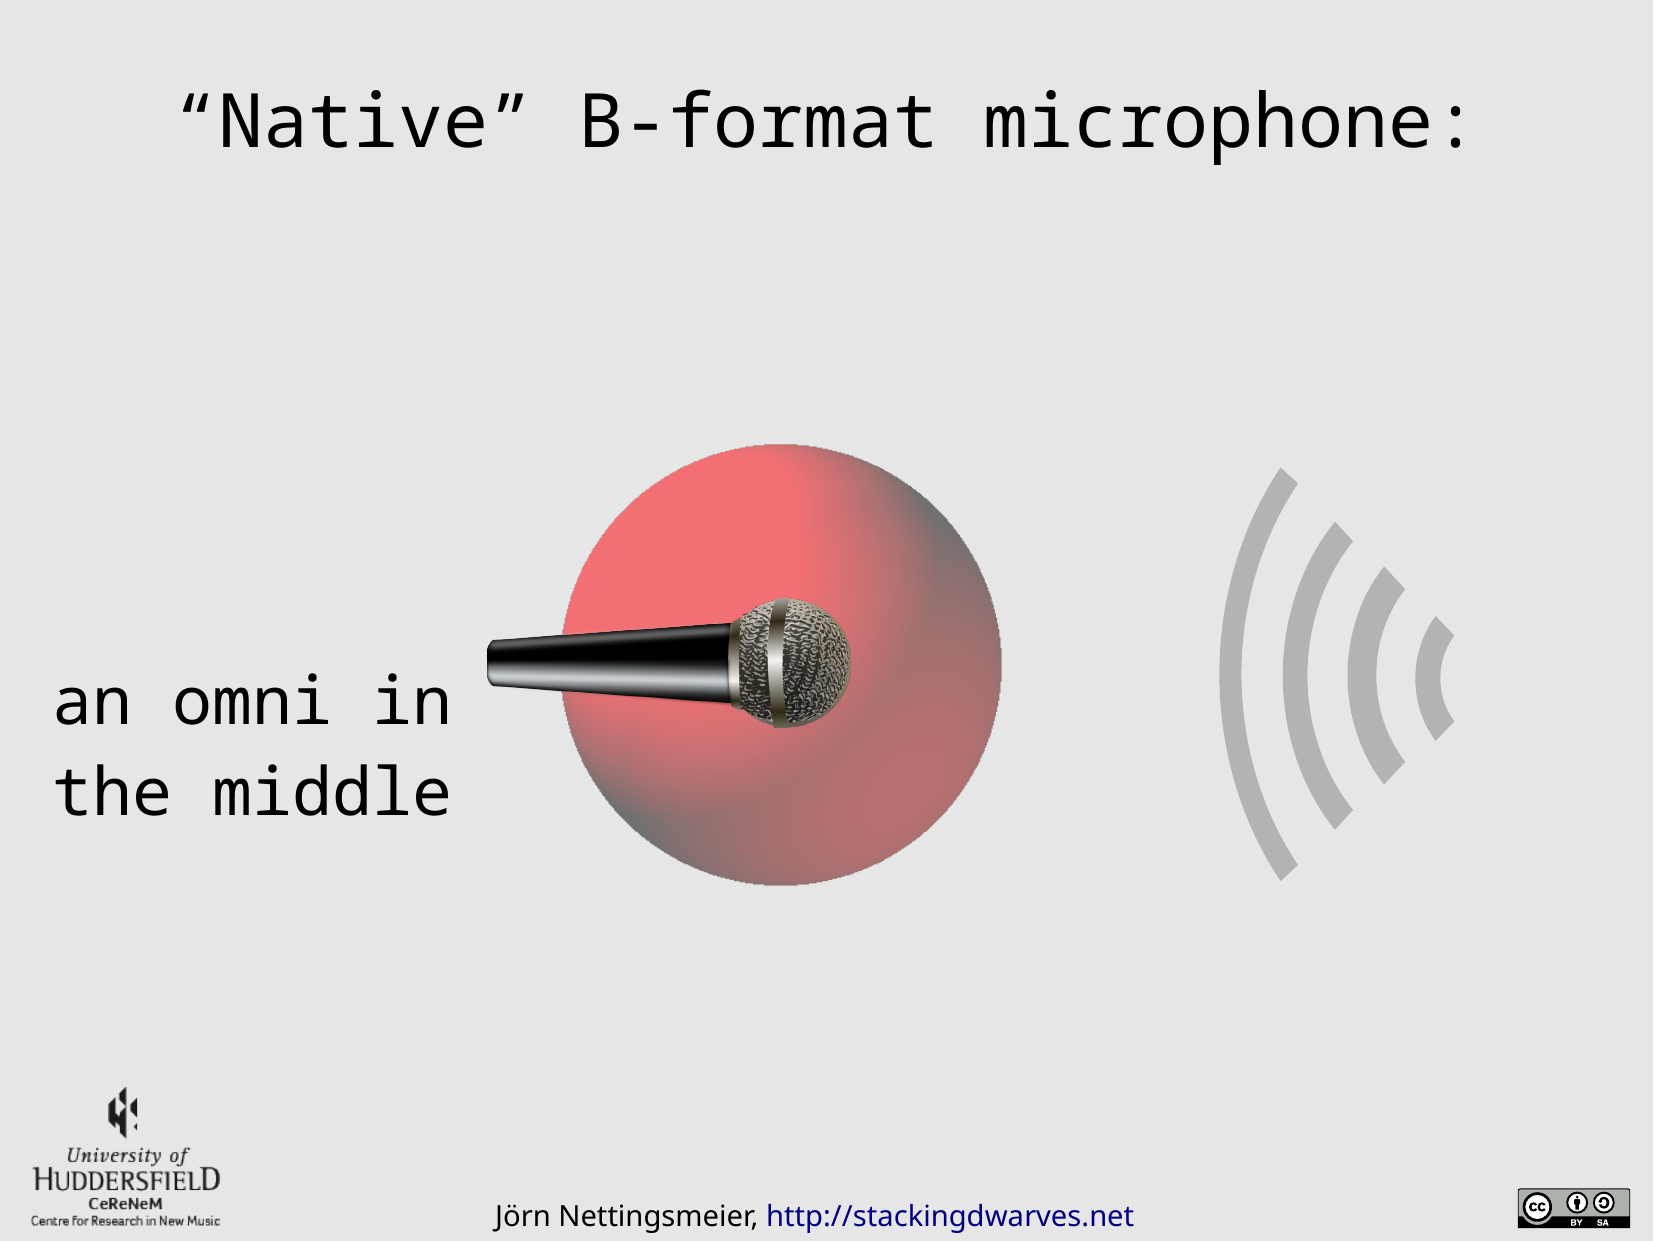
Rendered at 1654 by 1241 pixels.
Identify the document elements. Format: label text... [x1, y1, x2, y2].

picture [31, 1087, 222, 1229]
text_box [1282, 521, 1354, 830]
text_box an omni in the middle [37, 282, 526, 1051]
picture [526, 441, 1005, 889]
text_box [1415, 616, 1455, 741]
title “Native” B-format microphone: [82, 49, 1571, 188]
text_box [1219, 467, 1298, 882]
text_box [1347, 566, 1406, 785]
